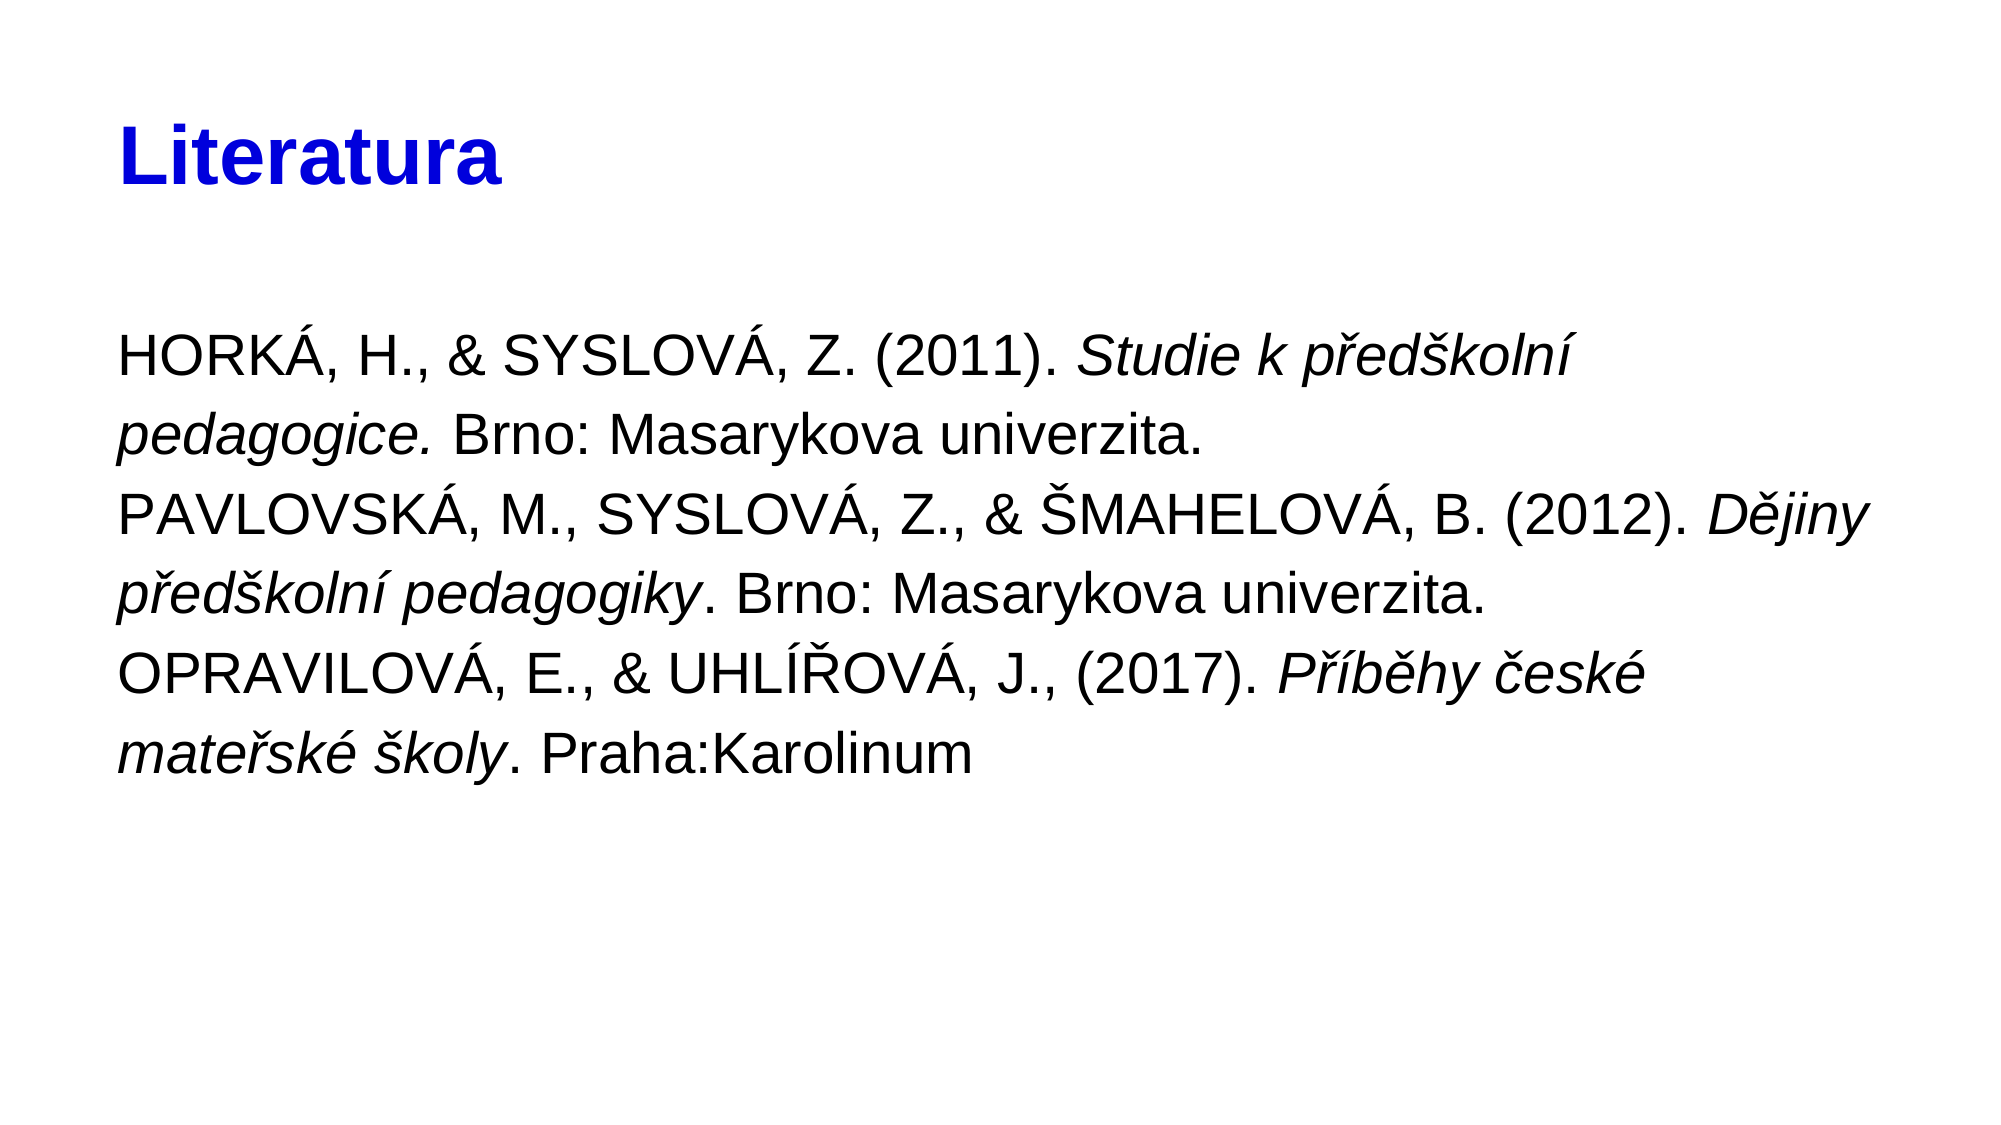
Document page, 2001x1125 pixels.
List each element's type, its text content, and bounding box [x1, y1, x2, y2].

list HORKÁ, H., & SYSLOVÁ, Z. (2011). Studie k předškolní pedagogice. Brno: Masarykova univerzita. PAVLOVSKÁ, M., SYSLOVÁ, Z., & ŠMAHELOVÁ, B. (2012). Dějiny předškolní pedagogiky. Brno: Masarykova univerzita. OPRAVILOVÁ, E., & UHLÍŘOVÁ, J., (2017). Příběhy české mateřské školy. Praha:Karolinum [350, 263, 1392, 992]
title Literatura [118, 118, 1883, 193]
